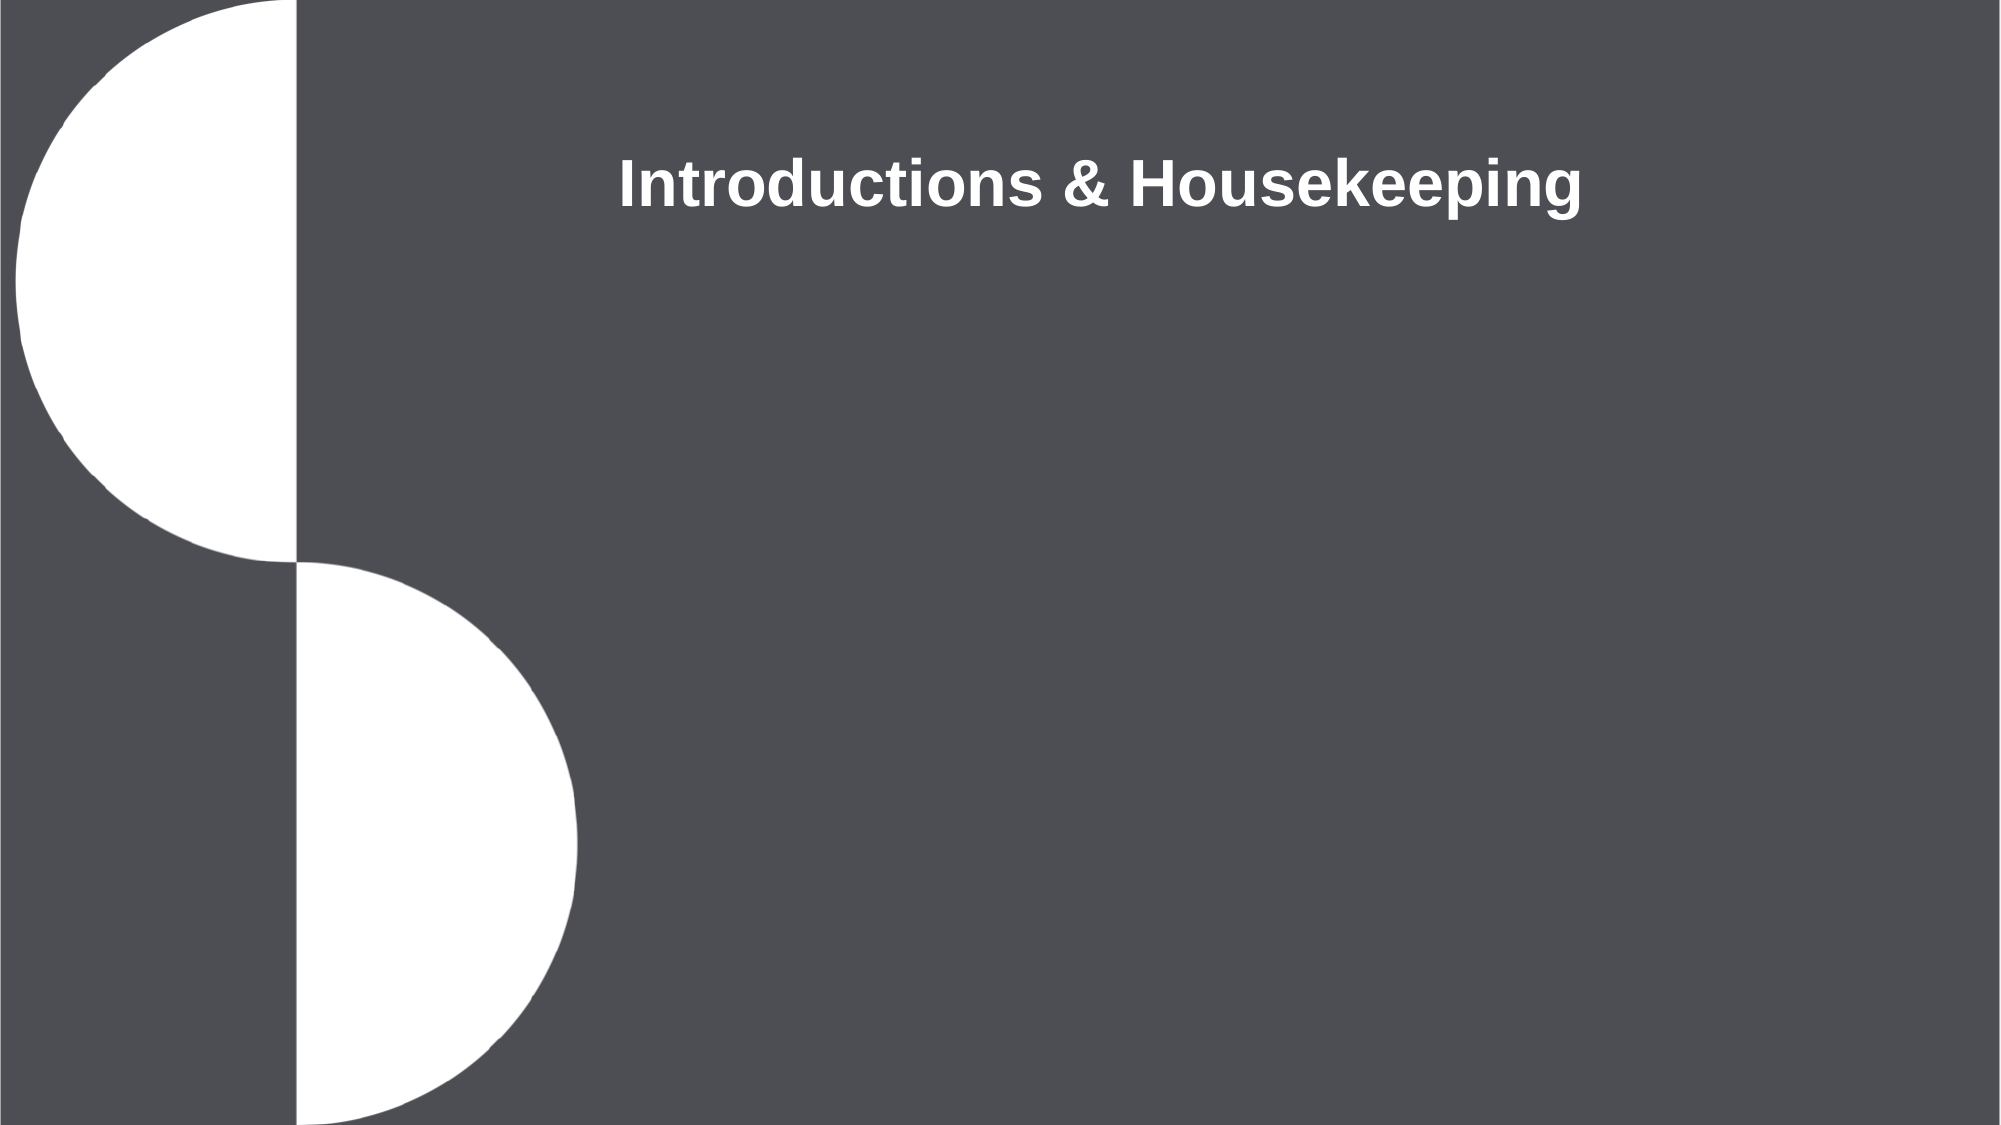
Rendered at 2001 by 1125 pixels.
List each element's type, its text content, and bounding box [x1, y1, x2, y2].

title Introductions & Housekeeping [618, 139, 1854, 279]
